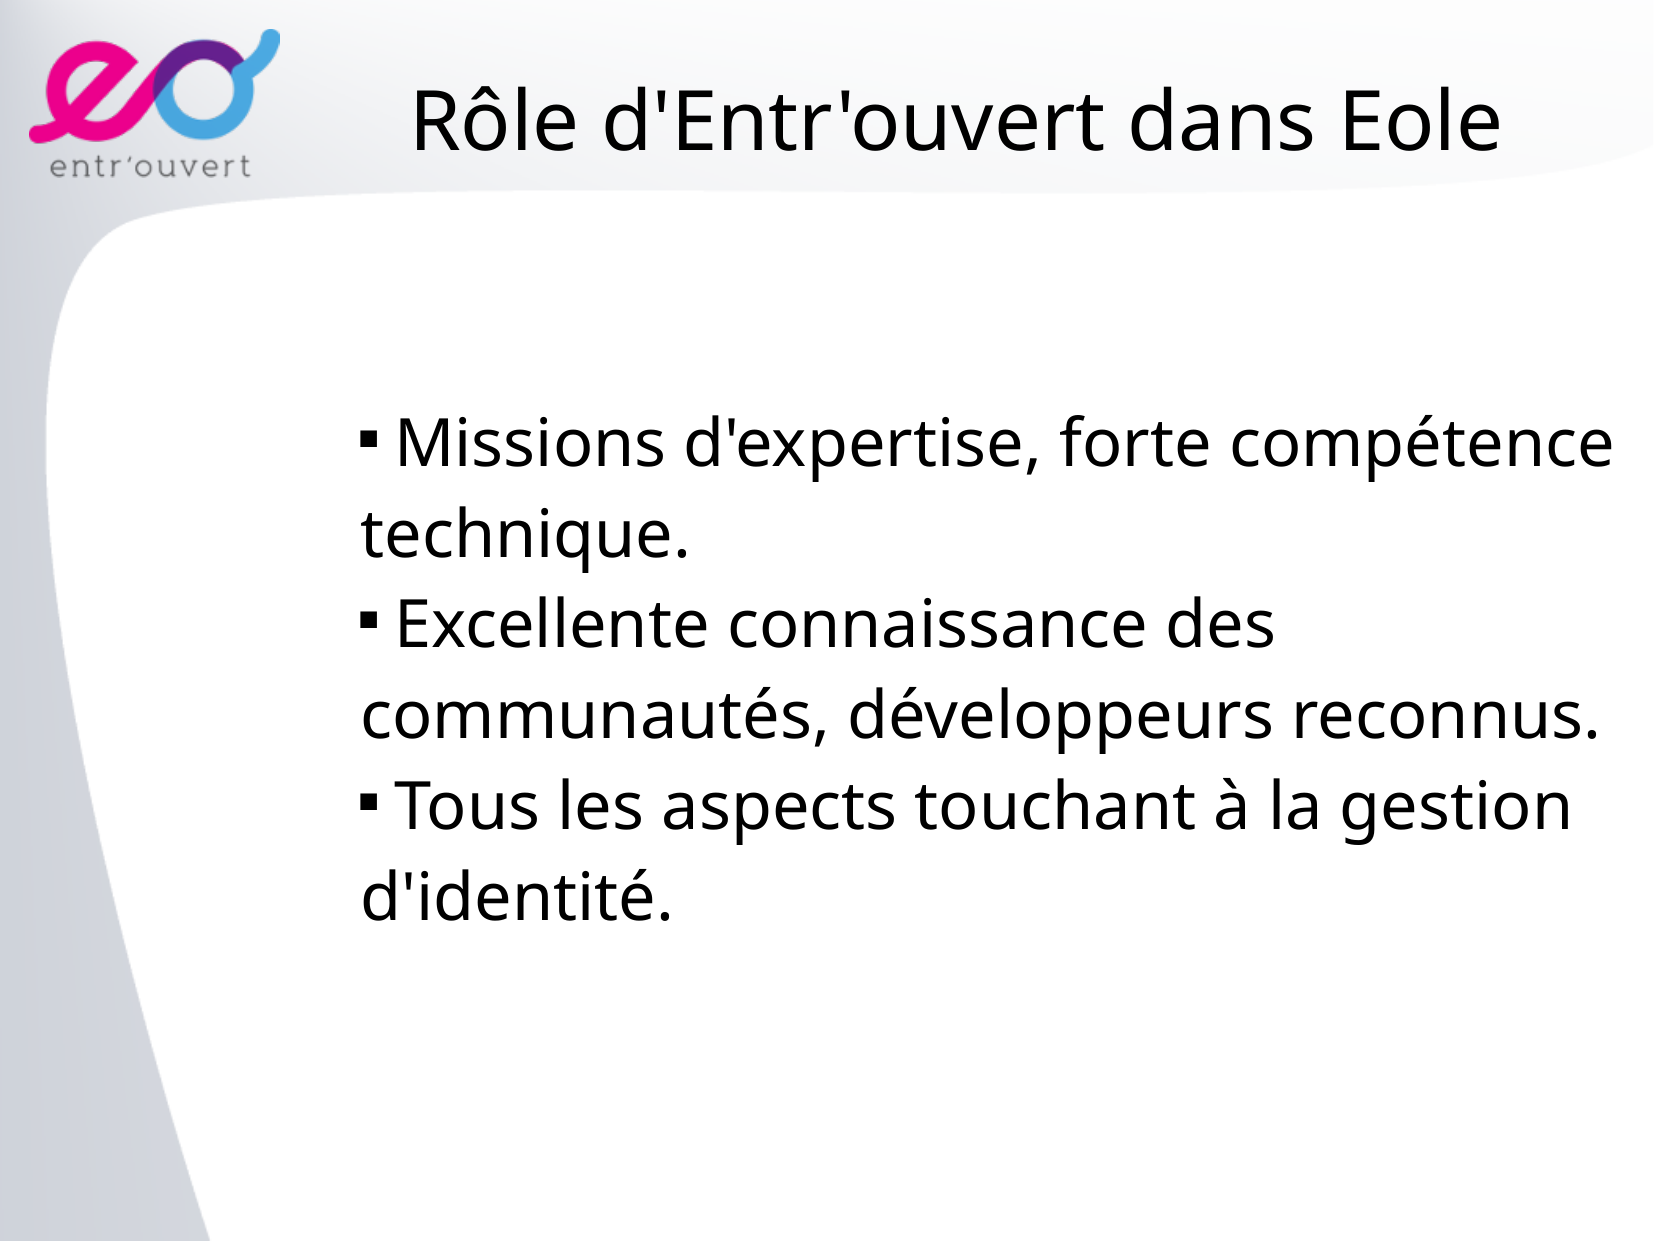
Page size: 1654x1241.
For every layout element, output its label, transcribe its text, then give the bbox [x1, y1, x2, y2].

title Rôle d'Entr'ouvert dans Eole [318, 29, 1595, 207]
picture [0, 0, 1654, 1241]
text_box Missions d'expertise, forte compétence technique. Excellente connaissance des communautés, développeurs reconnus. Tous les aspects touchant à la gestion d'identité. [360, 267, 1636, 1068]
